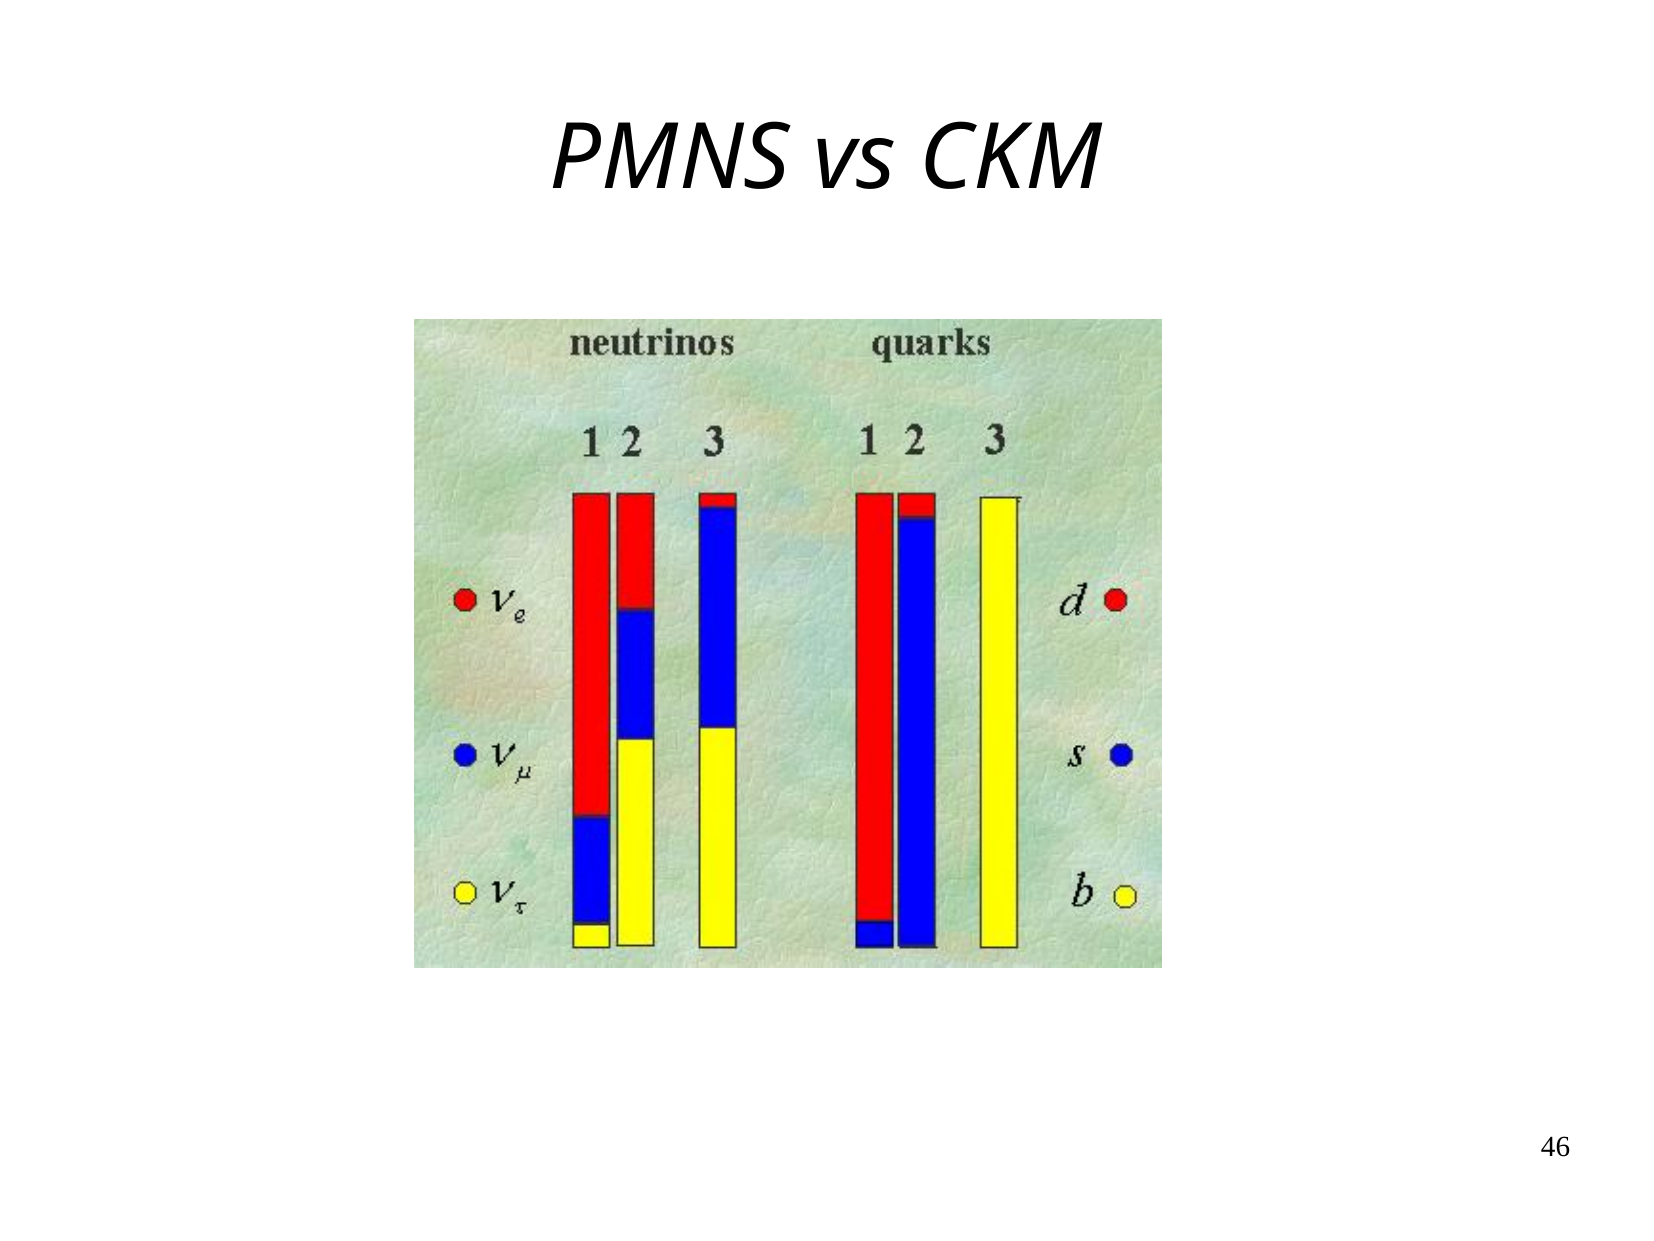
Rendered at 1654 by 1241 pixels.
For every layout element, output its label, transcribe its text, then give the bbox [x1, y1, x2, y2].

picture [414, 319, 1162, 968]
title PMNS vs CKM [82, 56, 1571, 250]
